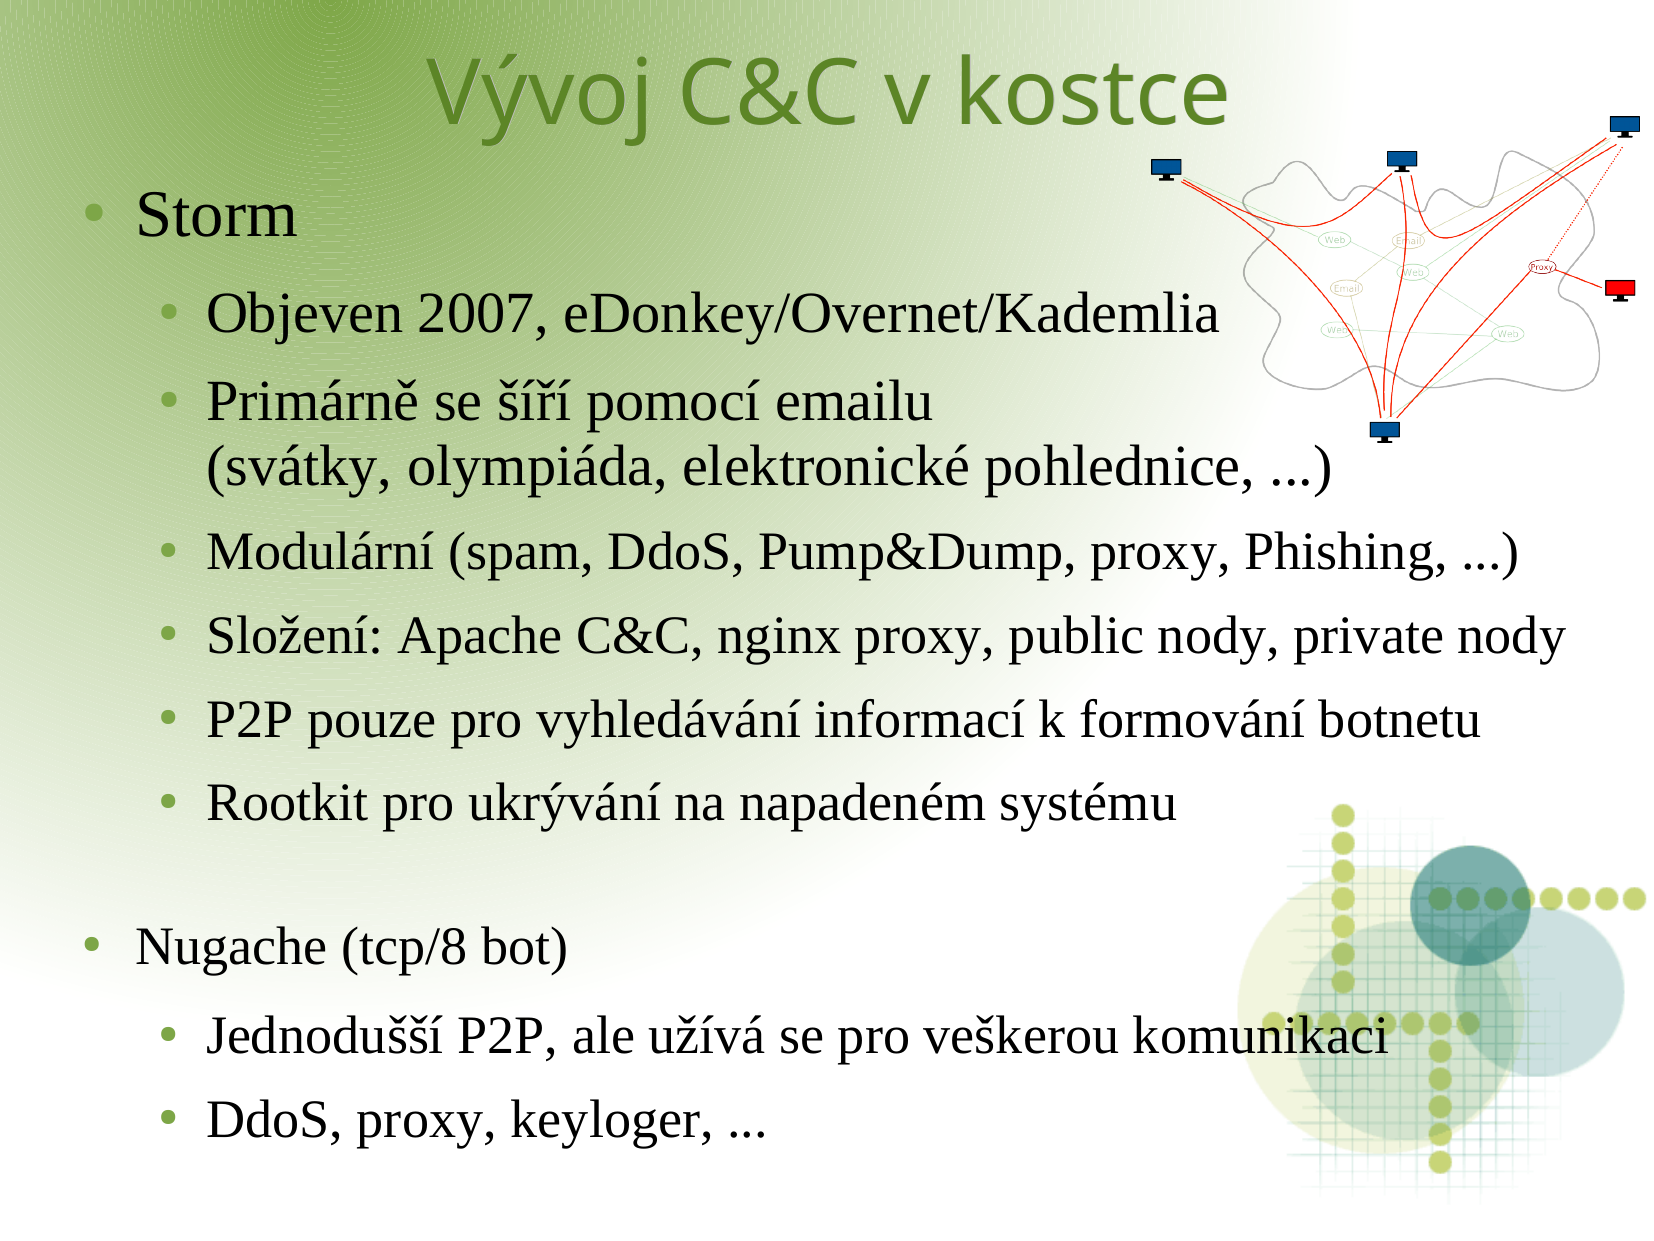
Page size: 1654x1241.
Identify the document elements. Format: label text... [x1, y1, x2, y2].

picture [1224, 792, 1654, 1211]
list Storm Objeven 2007, eDonkey/Overnet/Kademlia Primárně se šíří pomocí emailu (svátky, olympiáda, elektronické pohlednice, ...) Modulární (spam, DdoS, Pump&Dump, proxy, Phishing, ...) Složení: Apache C&C, nginx proxy, public nody, private nody P2P pouze pro vyhledávání informací k formování botnetu Rootkit pro ukrývání na napadeném systému Nugache (tcp/8 bot) Jednodušší P2P, ale užívá se pro veškerou komunikaci DdoS, proxy, keyloger, ... [64, 177, 1595, 1182]
title Vývoj C&C v kostce [123, 29, 1536, 148]
picture [1151, 116, 1640, 443]
